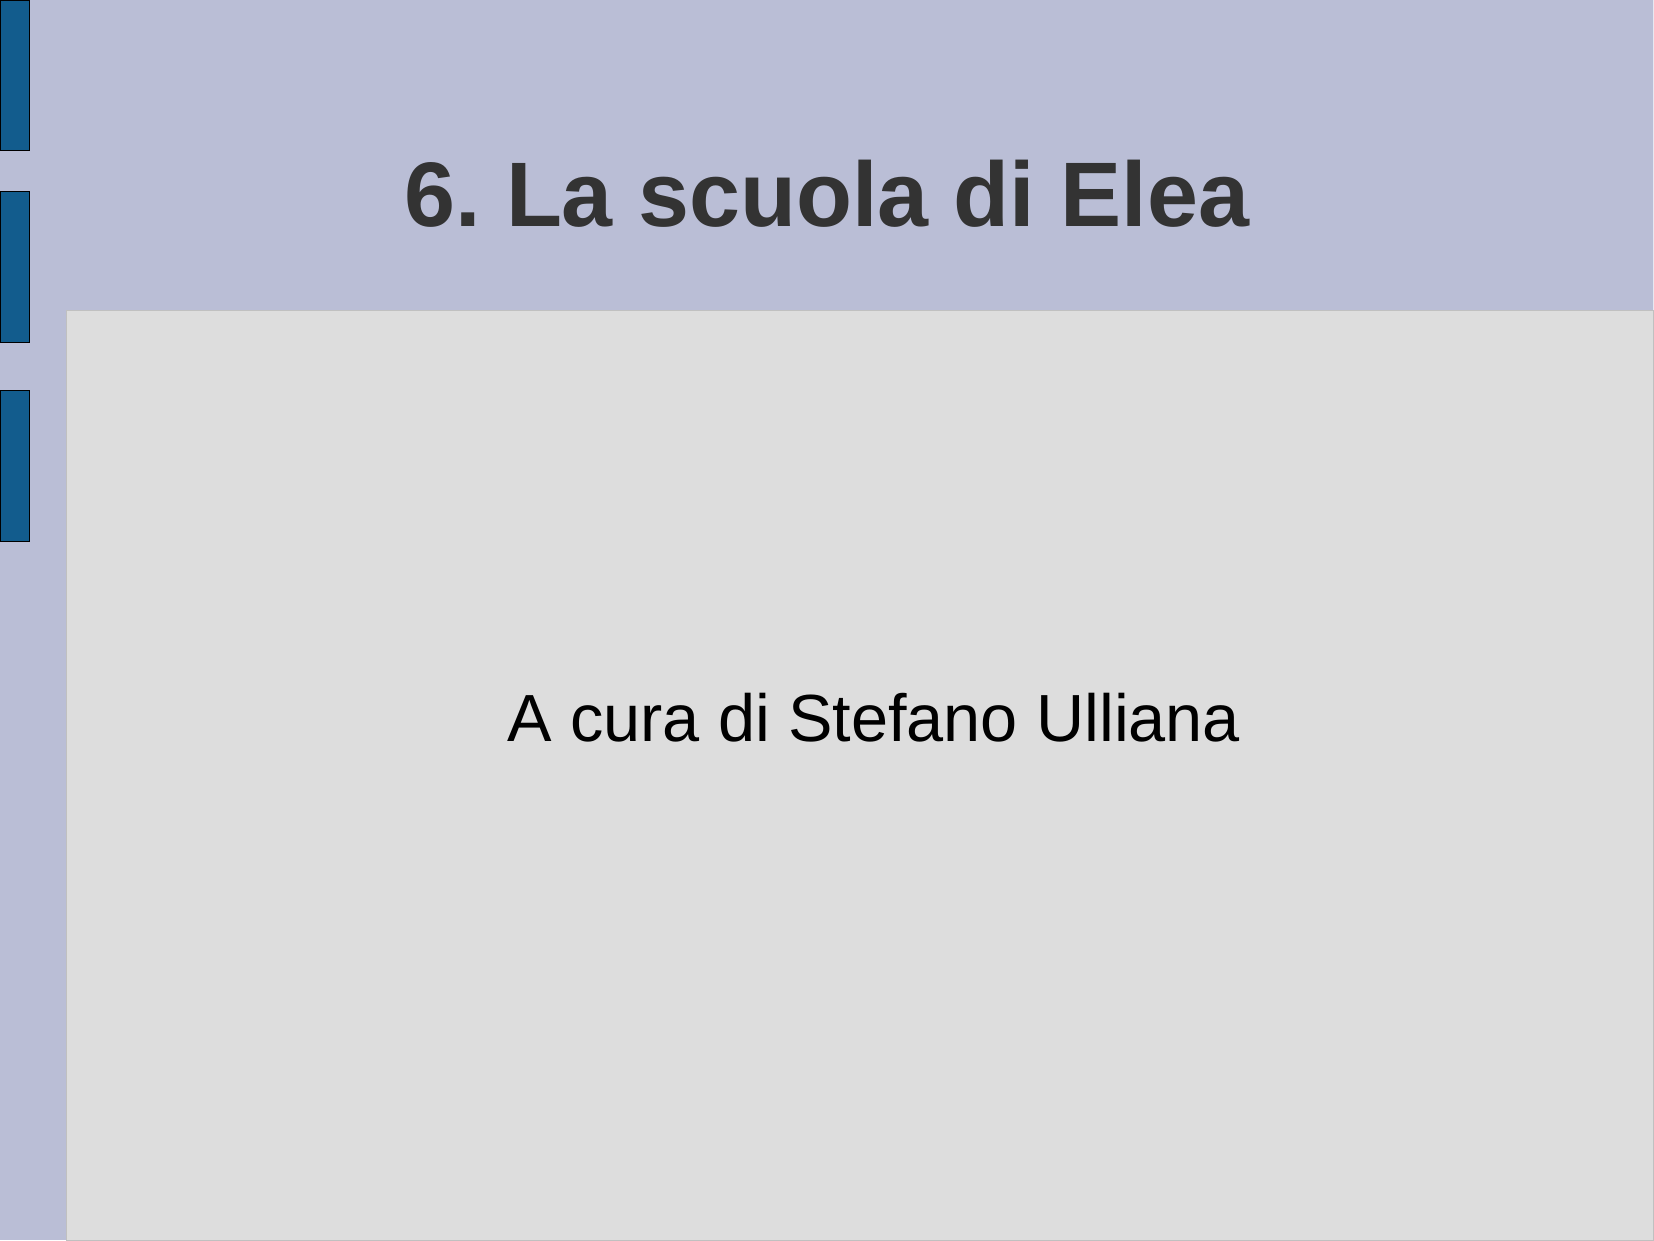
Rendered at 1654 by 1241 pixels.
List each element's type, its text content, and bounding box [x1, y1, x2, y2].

title 6. La scuola di Elea [121, 91, 1534, 299]
subtitle A cura di Stefano Ulliana [178, 364, 1570, 1147]
